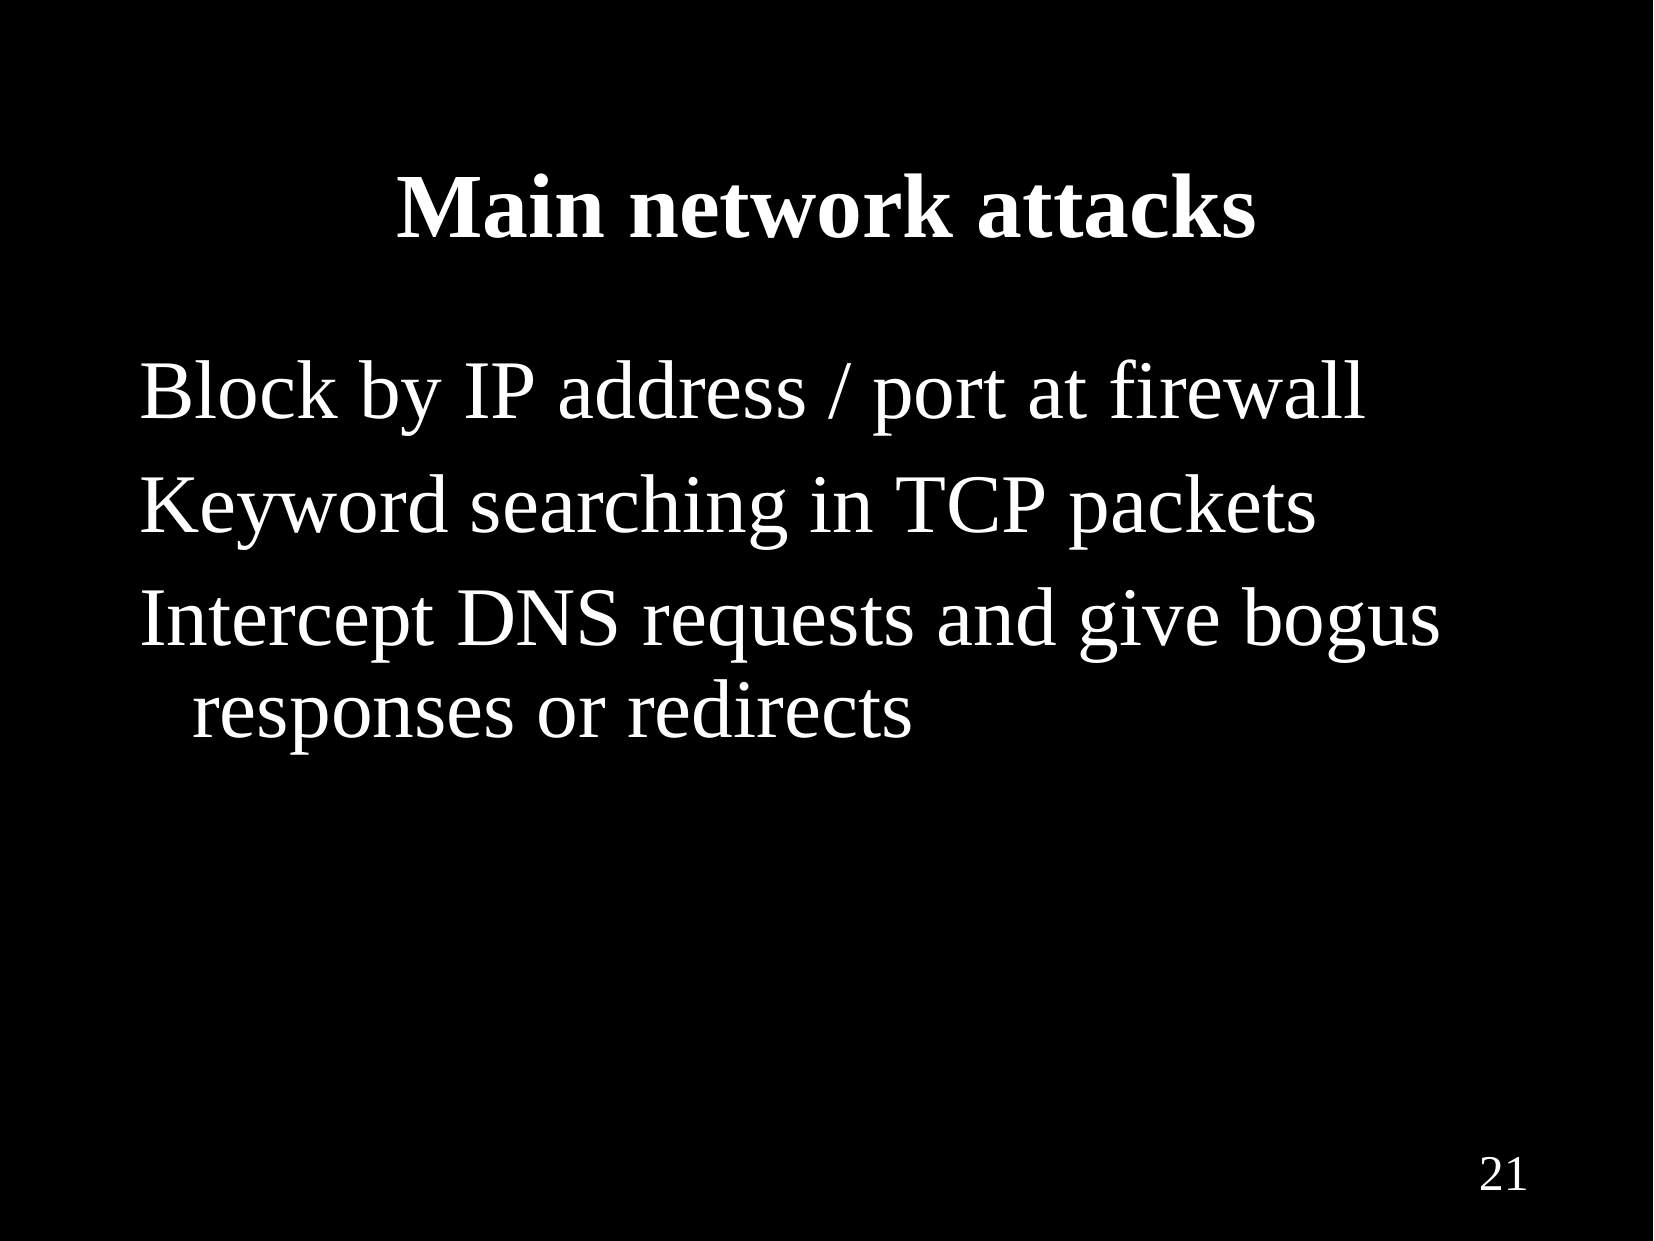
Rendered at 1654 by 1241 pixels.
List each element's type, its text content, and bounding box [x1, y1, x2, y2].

list Block by IP address / port at firewall Keyword searching in TCP packets Intercept DNS requests and give bogus responses or redirects [121, 344, 1534, 1157]
title Main network attacks [121, 95, 1534, 318]
